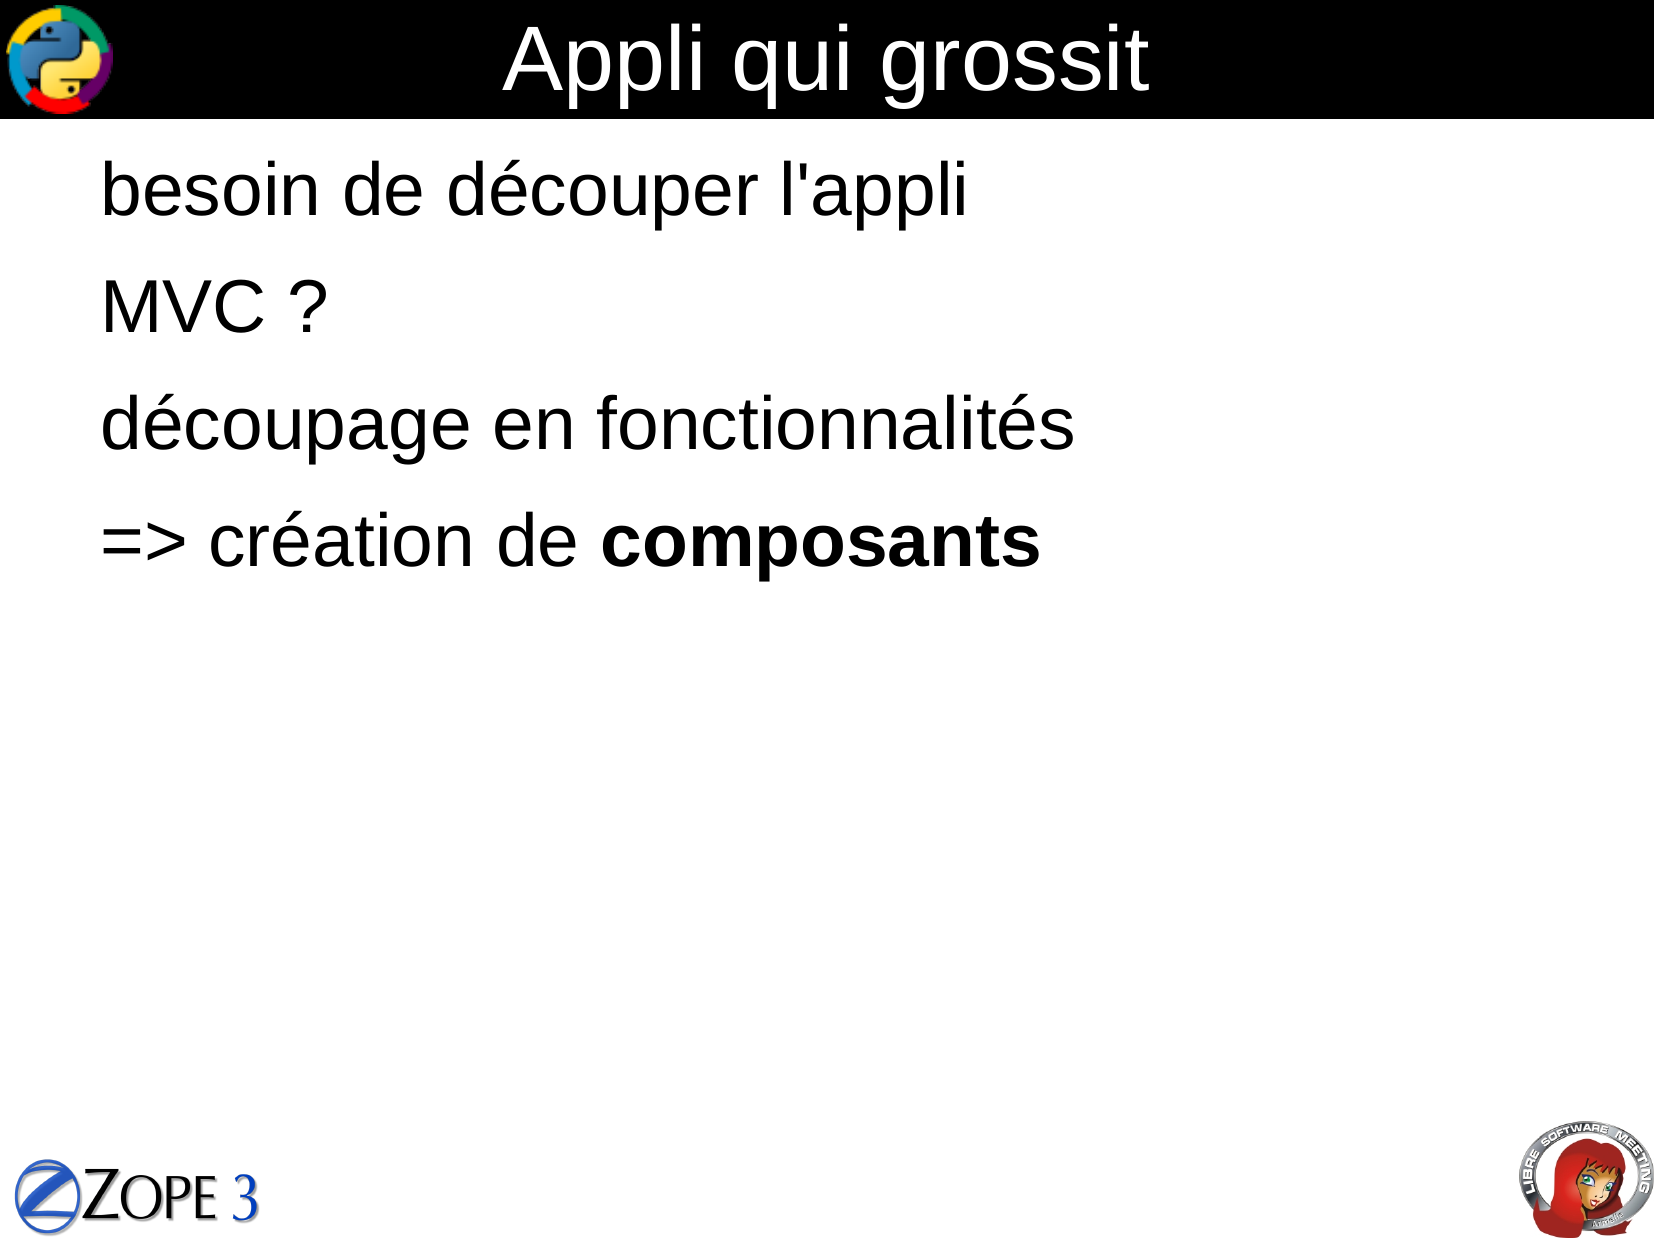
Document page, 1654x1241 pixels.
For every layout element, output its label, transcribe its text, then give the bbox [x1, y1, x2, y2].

list besoin de découper l'appli MVC ? découpage en fonctionnalités => création de composants [82, 147, 1571, 1094]
title Appli qui grossit [0, 7, 1654, 111]
picture [1519, 1121, 1654, 1238]
picture [0, 1144, 266, 1241]
